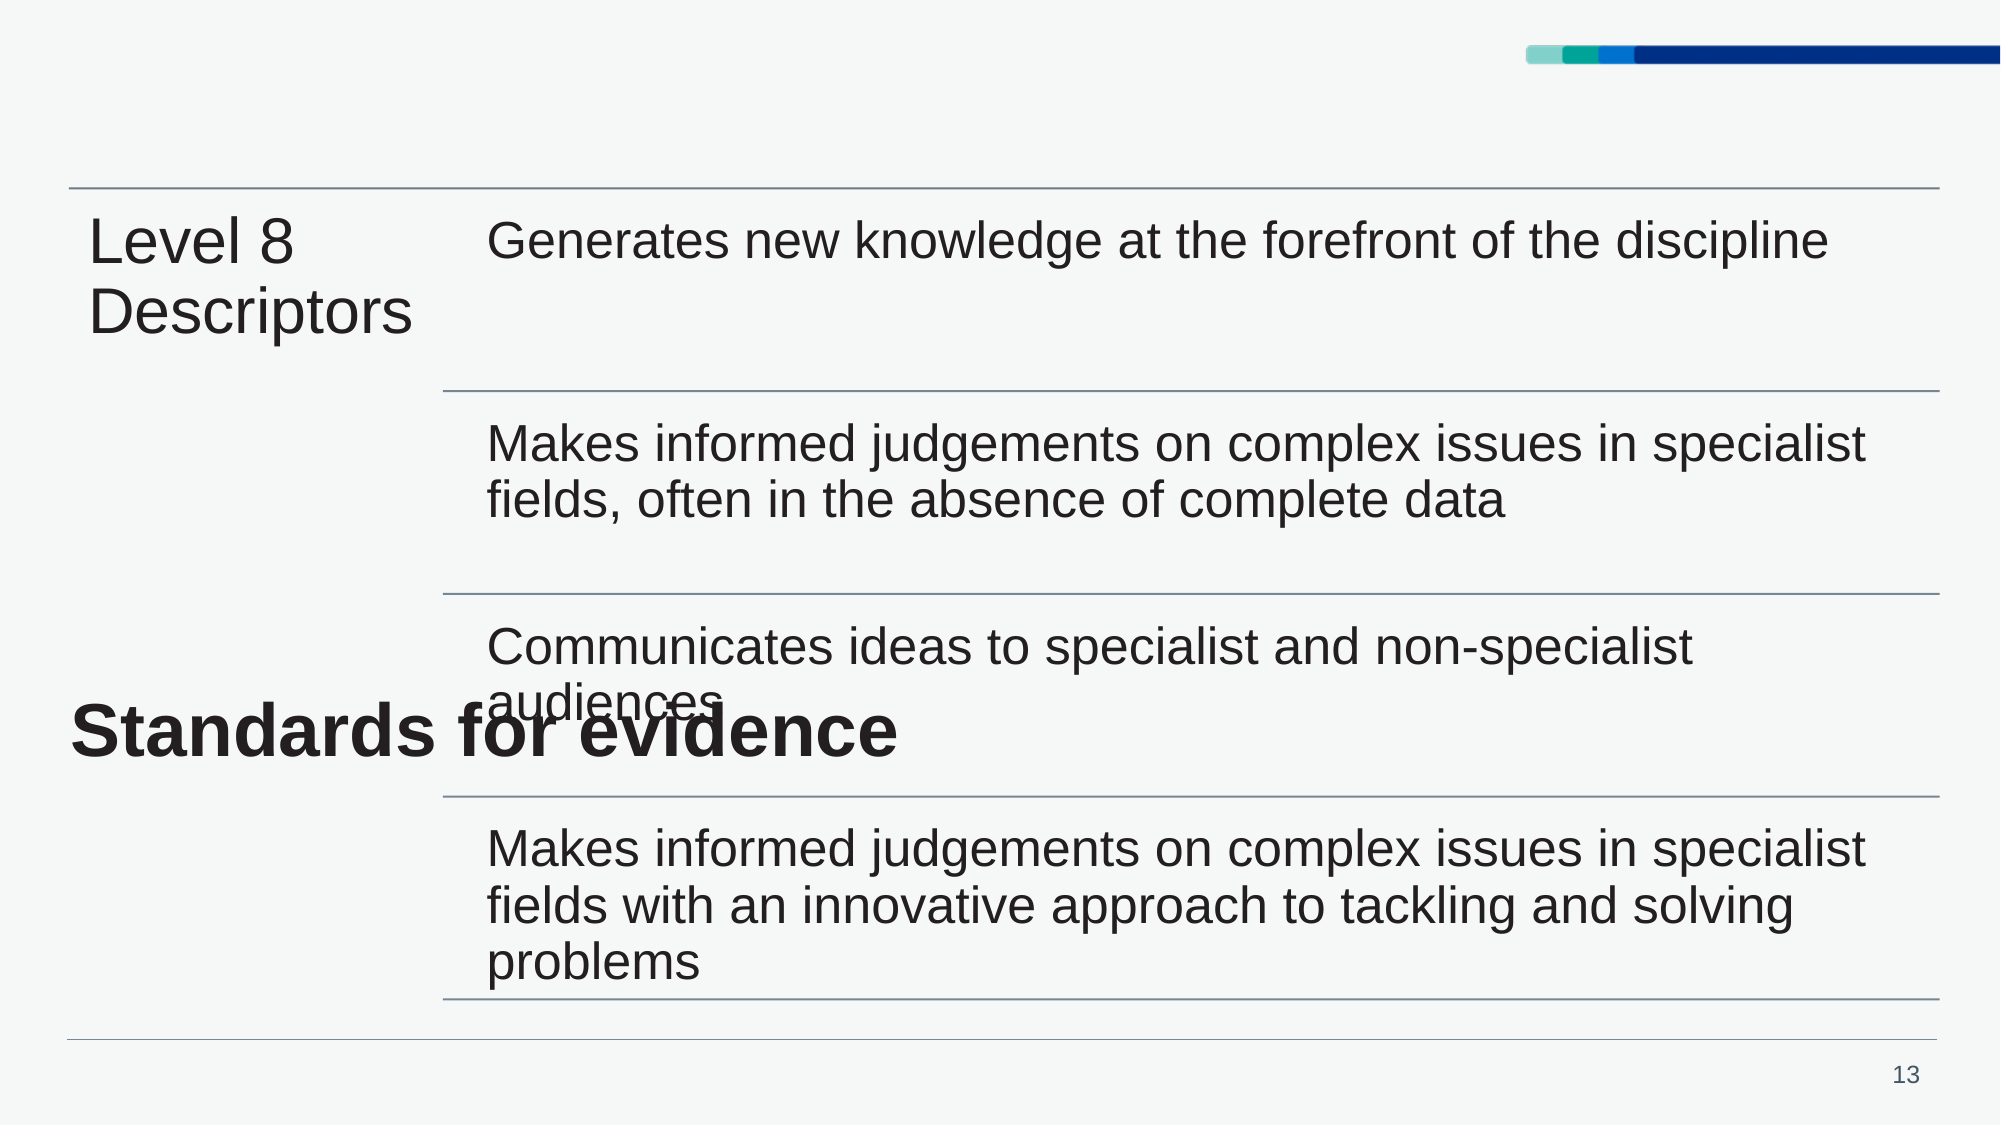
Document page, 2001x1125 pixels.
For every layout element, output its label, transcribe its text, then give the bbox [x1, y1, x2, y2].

text_box Communicates ideas to specialist and non-specialist audiences [471, 603, 1940, 796]
text_box Makes informed judgements on complex issues in specialist fields with an innovative approach to tackling and solving problems [471, 806, 1940, 999]
title Standards for evidence [70, 70, 1942, 213]
text_box Generates new knowledge at the forefront of the discipline [471, 198, 1940, 391]
text_box Makes informed judgements on complex issues in specialist fields, often in the absence of complete data [471, 400, 1940, 593]
text_box Level 8 Descriptors [68, 188, 444, 1010]
